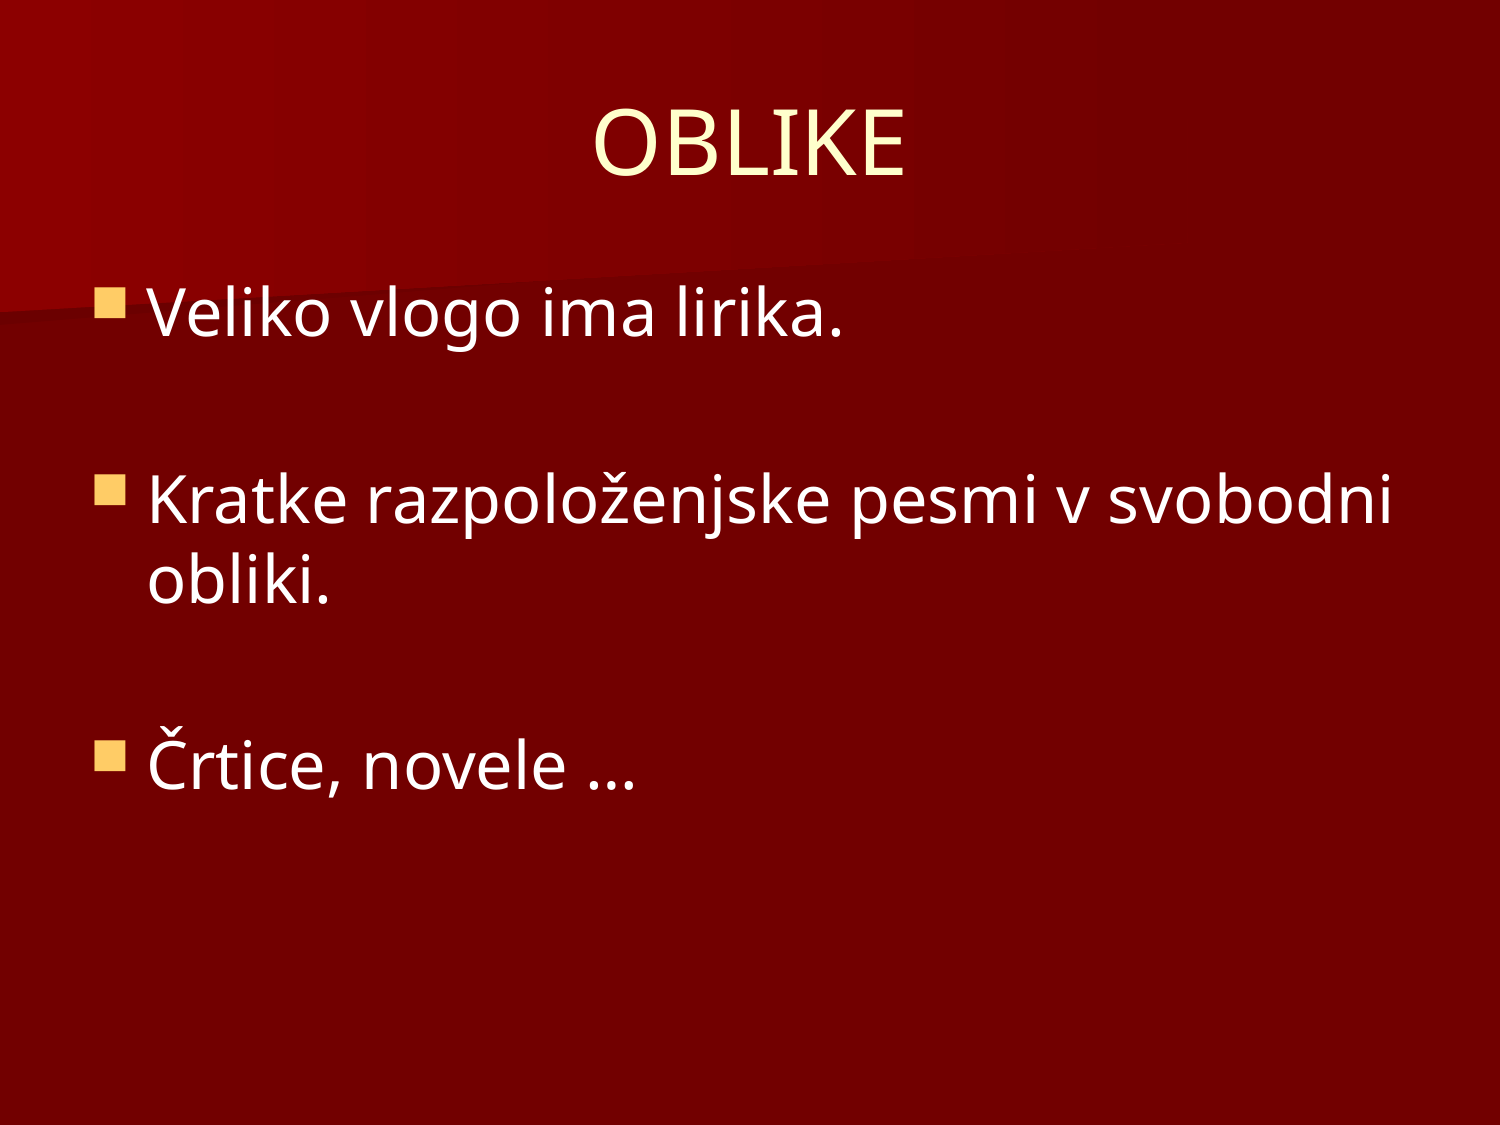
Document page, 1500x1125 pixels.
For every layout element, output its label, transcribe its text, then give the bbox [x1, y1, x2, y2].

title OBLIKE [75, 45, 1425, 233]
list Veliko vlogo ima lirika. Kratke razpoloženjske pesmi v svobodni obliki. Črtice, novele … [75, 262, 1425, 1000]
